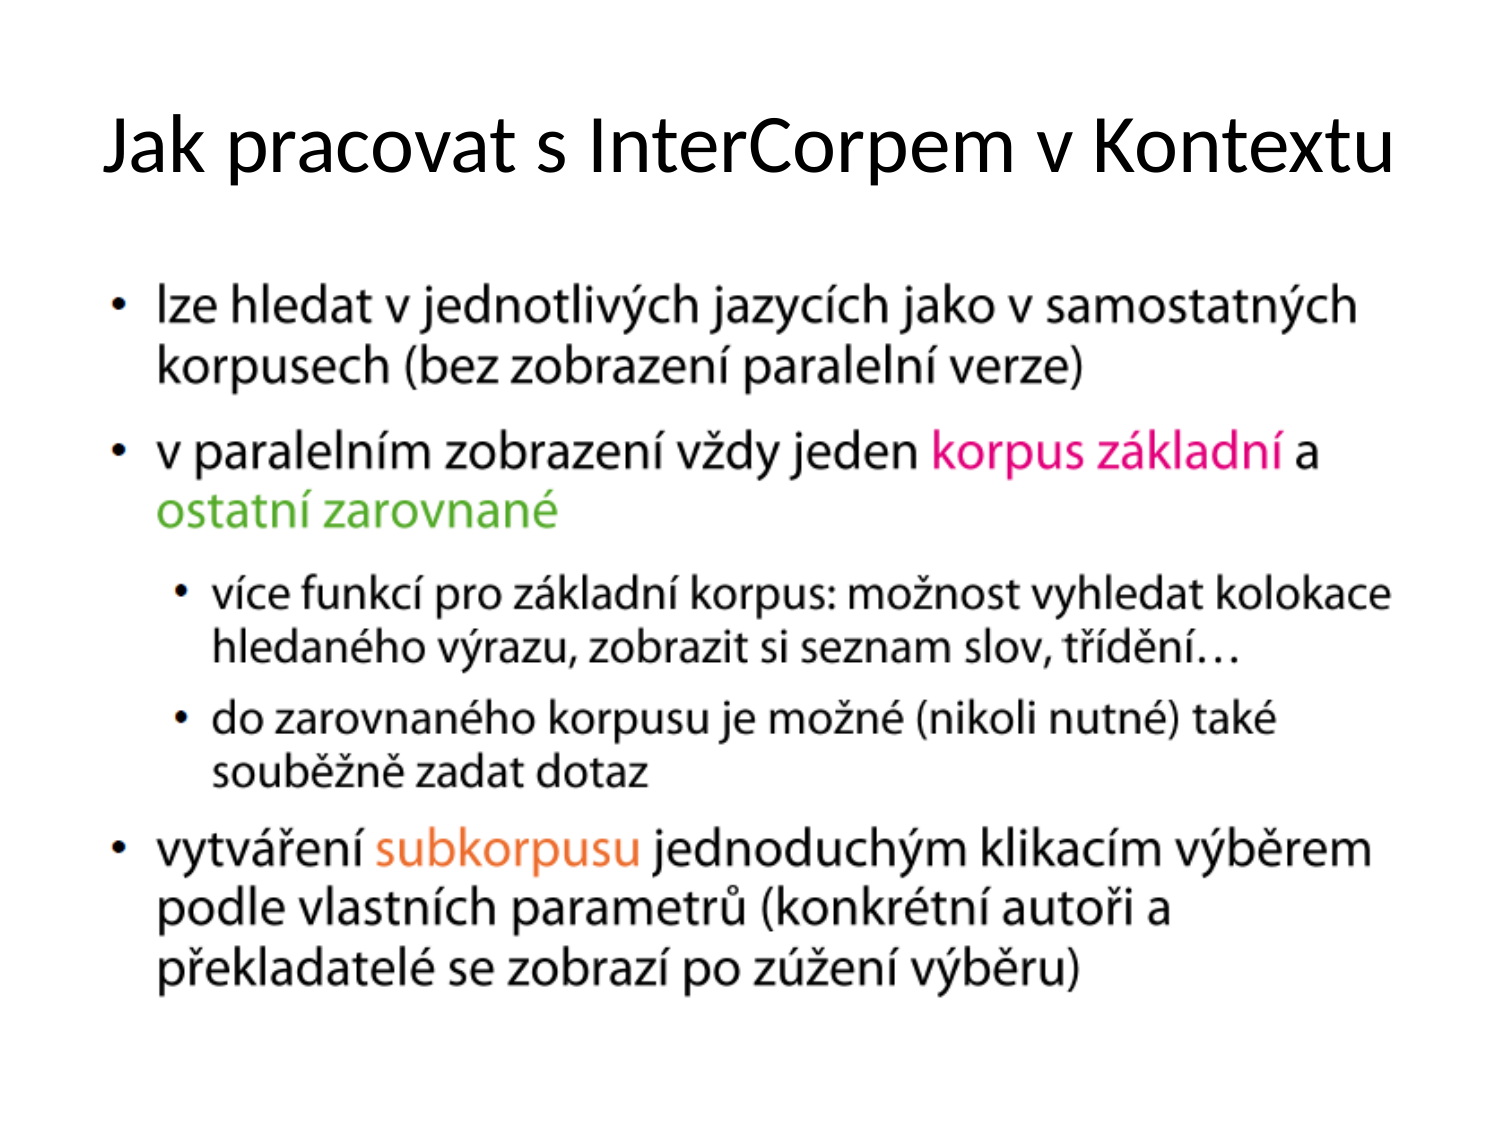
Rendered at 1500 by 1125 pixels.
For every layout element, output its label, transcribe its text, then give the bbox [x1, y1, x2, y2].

title Jak pracovat s InterCorpem v Kontextu [75, 45, 1426, 233]
picture [88, 278, 1432, 1002]
